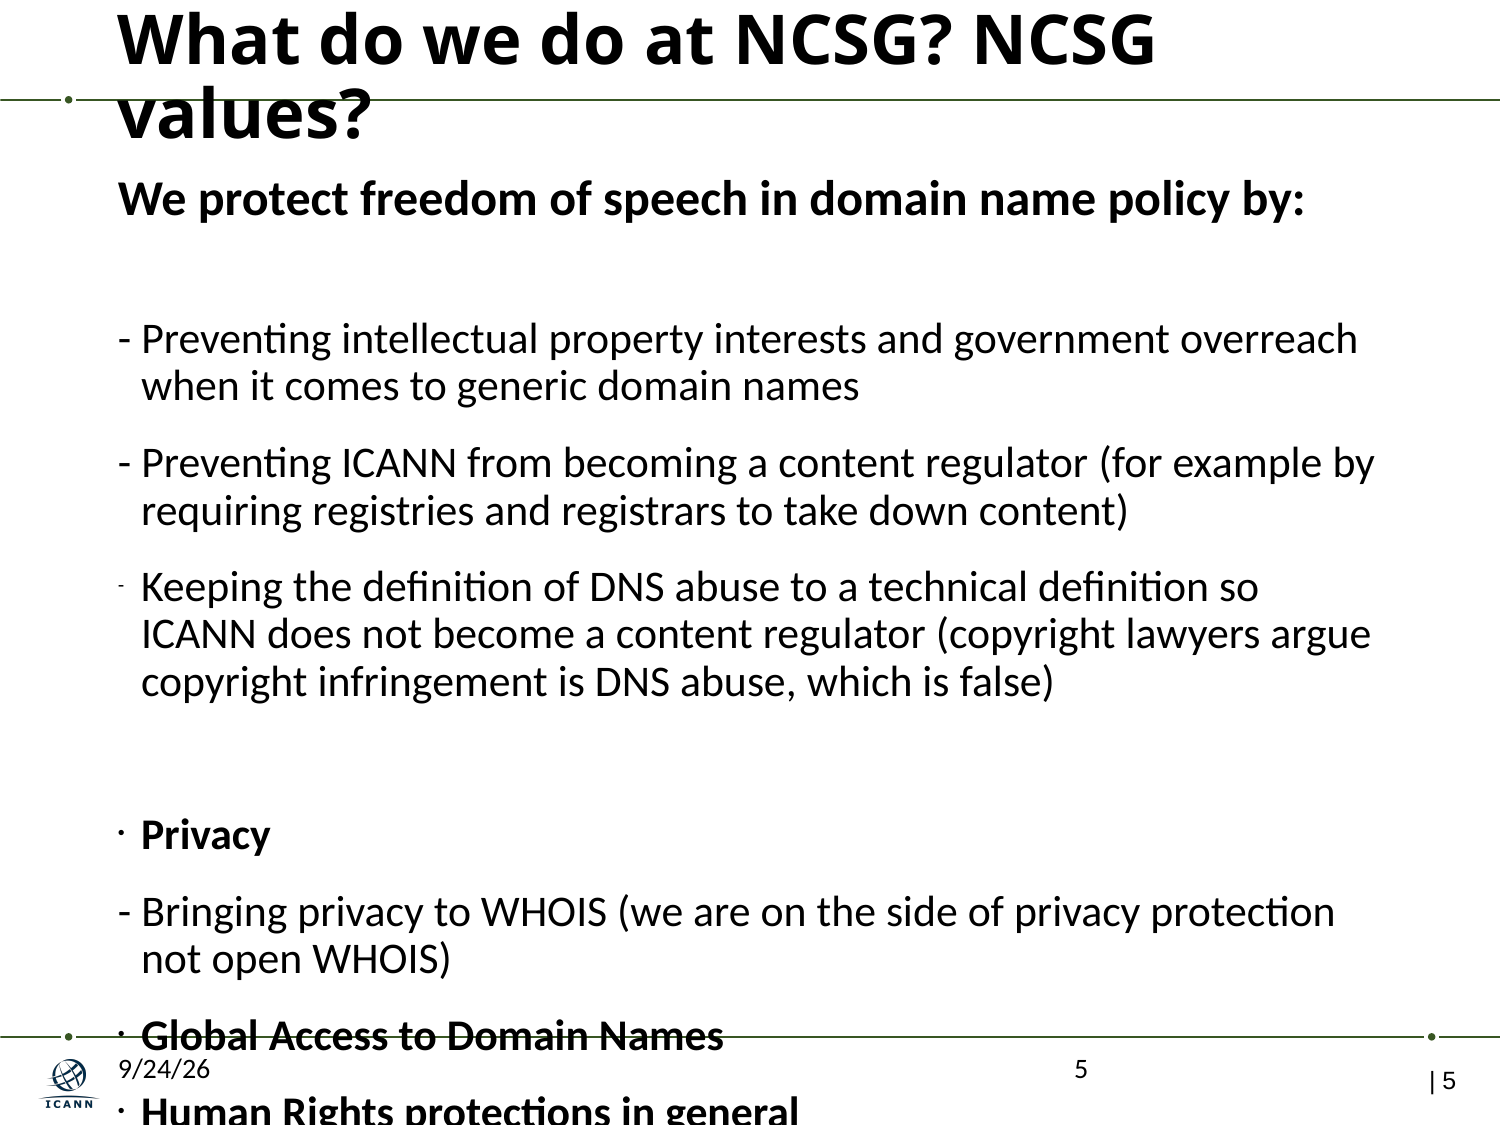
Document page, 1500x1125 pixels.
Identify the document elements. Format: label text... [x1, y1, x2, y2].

footer [496, 1042, 1004, 1103]
slide_number 6/14/18 [103, 1042, 441, 1103]
list We protect freedom of speech in domain name policy by: - Preventing intellectual property interests and government overreach when it comes to generic domain names - Preventing ICANN from becoming a content regulator (for example by requiring registries and registrars to take down content) Keeping the definition of DNS abuse to a technical definition so ICANN does not become a content regulator (copyright lawyers argue copyright infringement is DNS abuse, which is false) Privacy - Bringing privacy to WHOIS (we are on the side of privacy protection not open WHOIS) Global Access to Domain Names Human Rights protections in general [103, 164, 1397, 1035]
title What do we do at NCSG? NCSG values? [103, 0, 1397, 126]
slide_number <number> [1059, 1042, 1397, 1103]
picture [38, 1059, 100, 1108]
